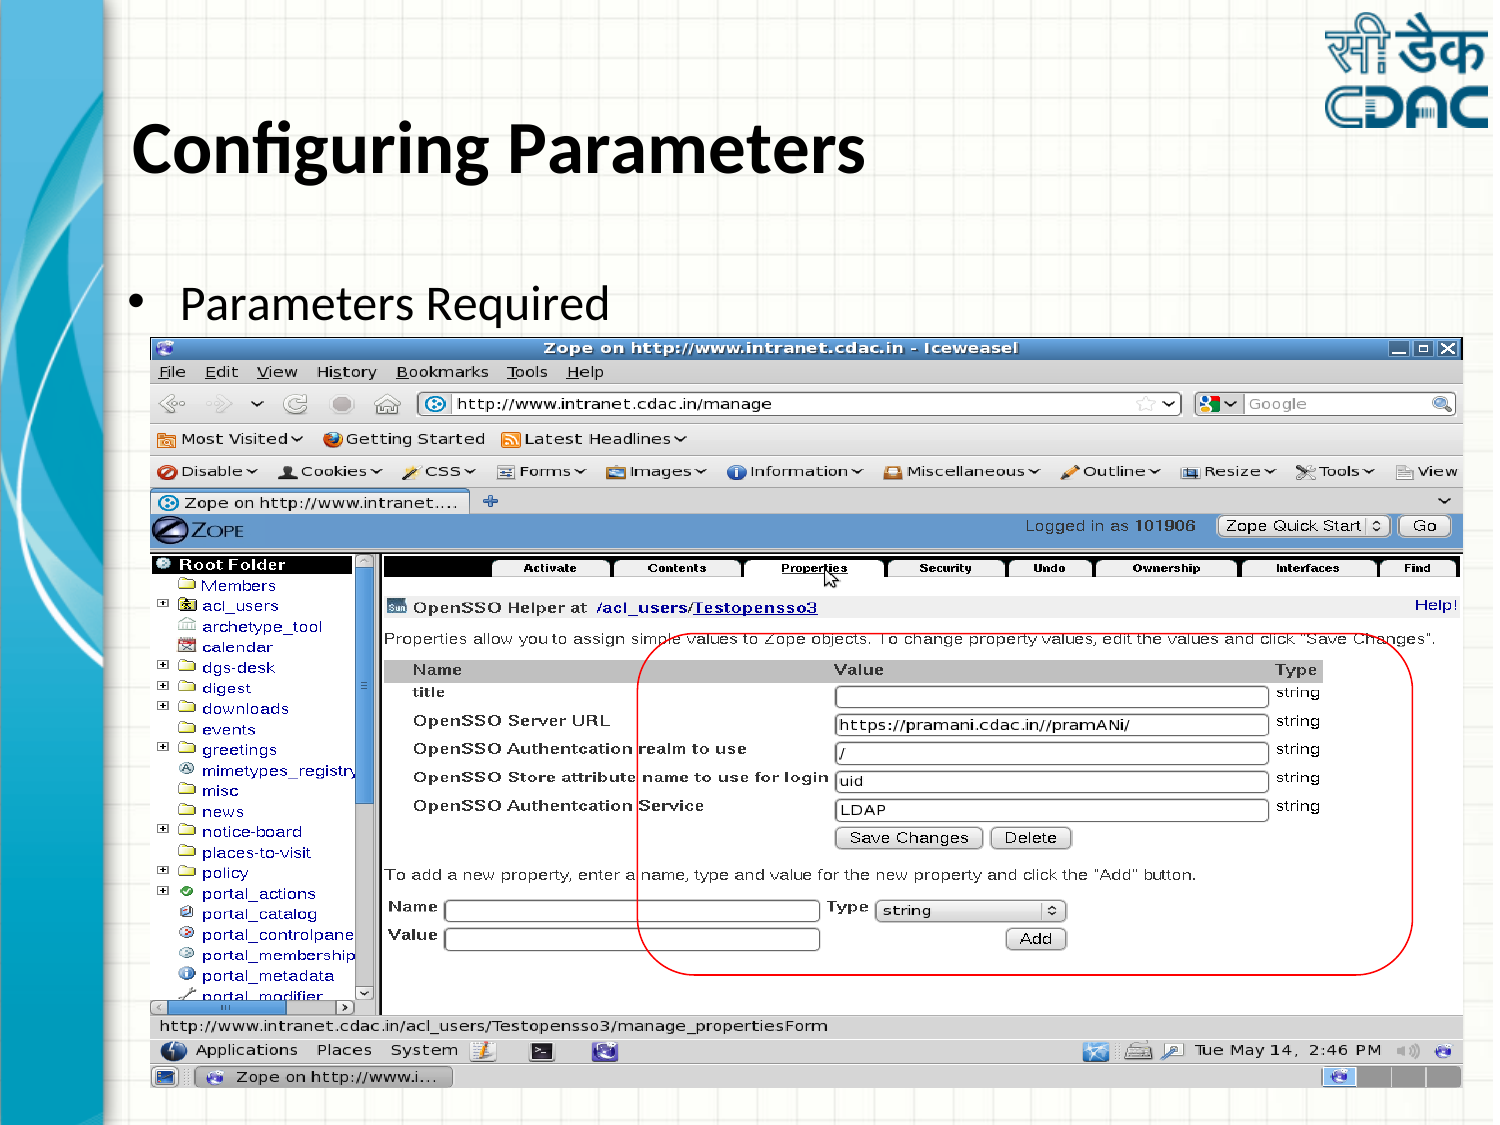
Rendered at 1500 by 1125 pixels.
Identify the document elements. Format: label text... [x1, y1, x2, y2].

text_box Parameters Required Id: ValidName Title: OpenSSOAgent OpenSSO Server URL: https://abc.mydomain.in/abcANi/ OpenSSO Authentication realm: / OpenSSO User Login Property Name: username/uid OpenSSO Service to use: LDAP [112, 262, 1463, 1005]
text_box Configuring Parameters [117, 49, 1468, 238]
picture [0, 0, 1493, 1125]
